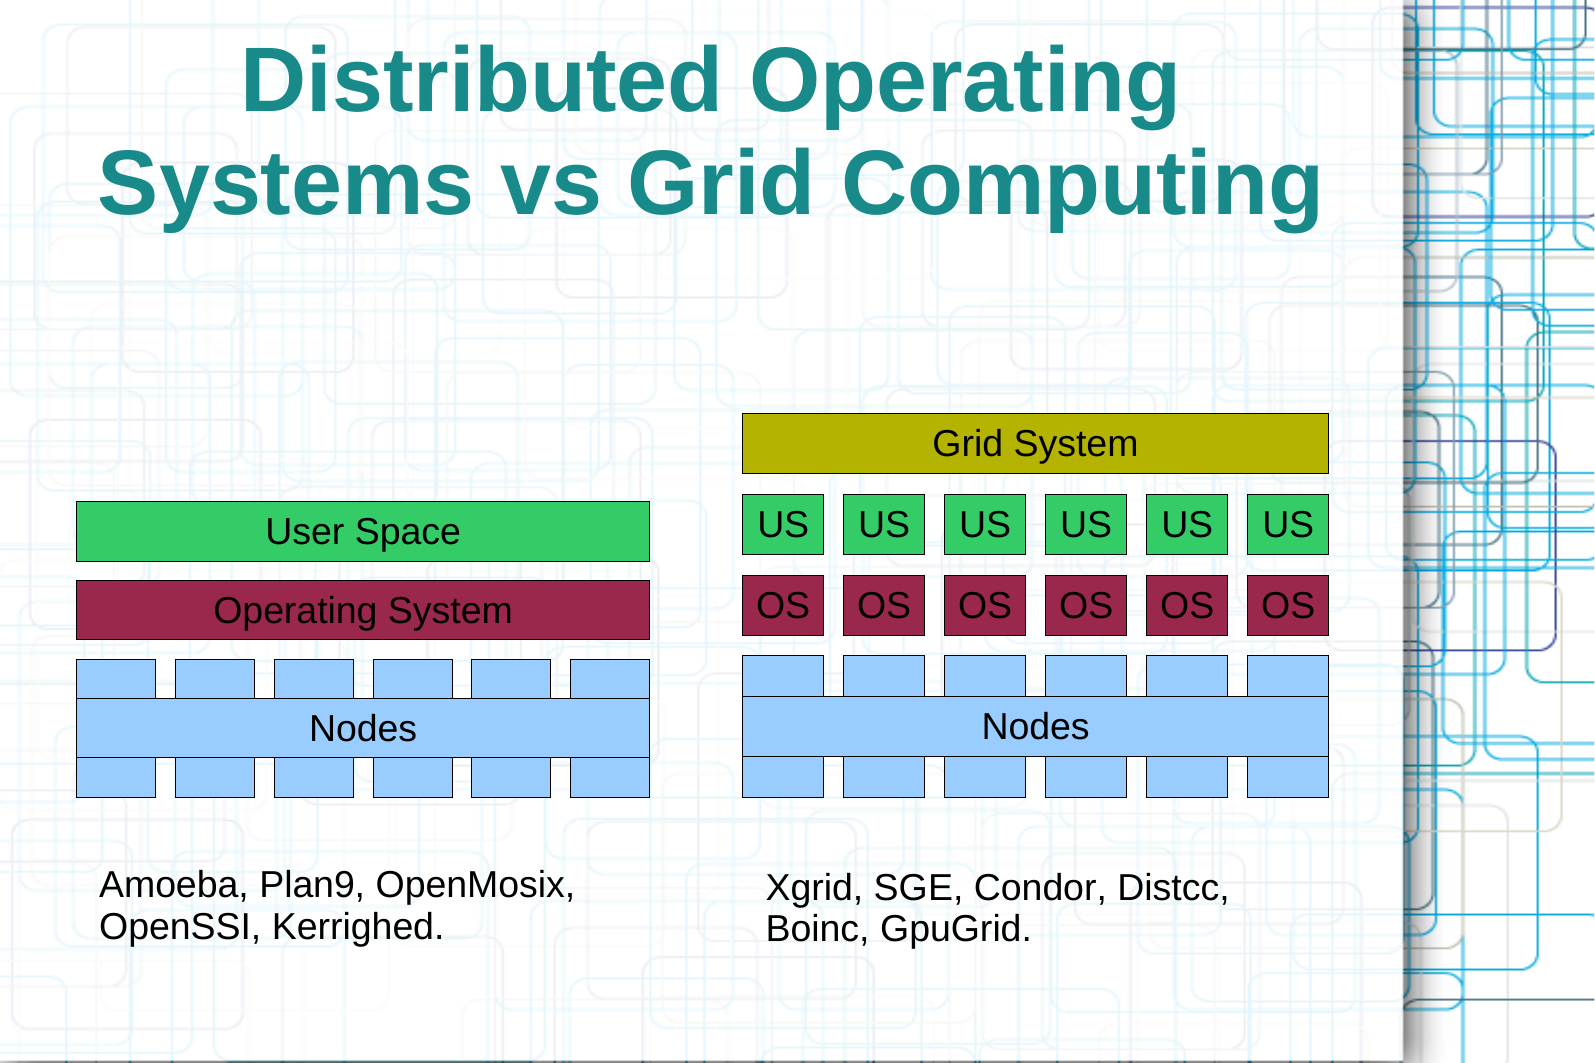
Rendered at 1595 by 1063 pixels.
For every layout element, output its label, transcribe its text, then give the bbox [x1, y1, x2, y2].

text_box [175, 758, 255, 798]
text_box [471, 758, 551, 798]
text_box [471, 659, 551, 698]
text_box [373, 758, 453, 798]
text_box [944, 655, 1026, 696]
text_box OS [1146, 575, 1228, 636]
text_box [76, 758, 156, 798]
text_box Nodes [76, 698, 650, 758]
text_box [1247, 655, 1329, 696]
text_box OS [1045, 575, 1127, 636]
text_box [175, 659, 255, 698]
text_box [274, 758, 354, 798]
text_box Grid System [742, 413, 1329, 474]
text_box US [843, 494, 925, 555]
text_box [76, 659, 156, 698]
text_box [843, 655, 925, 696]
picture [0, 0, 1595, 1063]
text_box [1045, 655, 1127, 696]
text_box [274, 659, 354, 698]
text_box Nodes [742, 696, 1329, 757]
text_box OS [843, 575, 925, 636]
text_box OS [944, 575, 1026, 636]
text_box [373, 659, 453, 698]
text_box [1146, 757, 1228, 798]
text_box OS [1247, 575, 1329, 636]
text_box [1247, 757, 1329, 798]
text_box US [944, 494, 1026, 555]
text_box [742, 655, 824, 696]
text_box US [1247, 494, 1329, 555]
text_box OS [742, 575, 824, 636]
text_box [570, 659, 650, 698]
text_box Operating System [76, 580, 650, 640]
text_box [1146, 655, 1228, 696]
text_box User Space [76, 501, 650, 562]
text_box [570, 758, 650, 798]
text_box [843, 757, 925, 798]
text_box [1045, 757, 1127, 798]
text_box US [742, 494, 824, 555]
text_box [742, 757, 824, 798]
text_box US [1045, 494, 1127, 555]
text_box [944, 757, 1026, 798]
text_box US [1146, 494, 1228, 555]
title Distributed Operating Systems vs Grid Computing [56, 28, 1367, 234]
text_box Amoeba, Plan9, OpenMosix, OpenSSI, Kerrighed. [84, 856, 591, 956]
text_box Xgrid, SGE, Condor, Distcc, Boinc, GpuGrid. [750, 858, 1246, 958]
